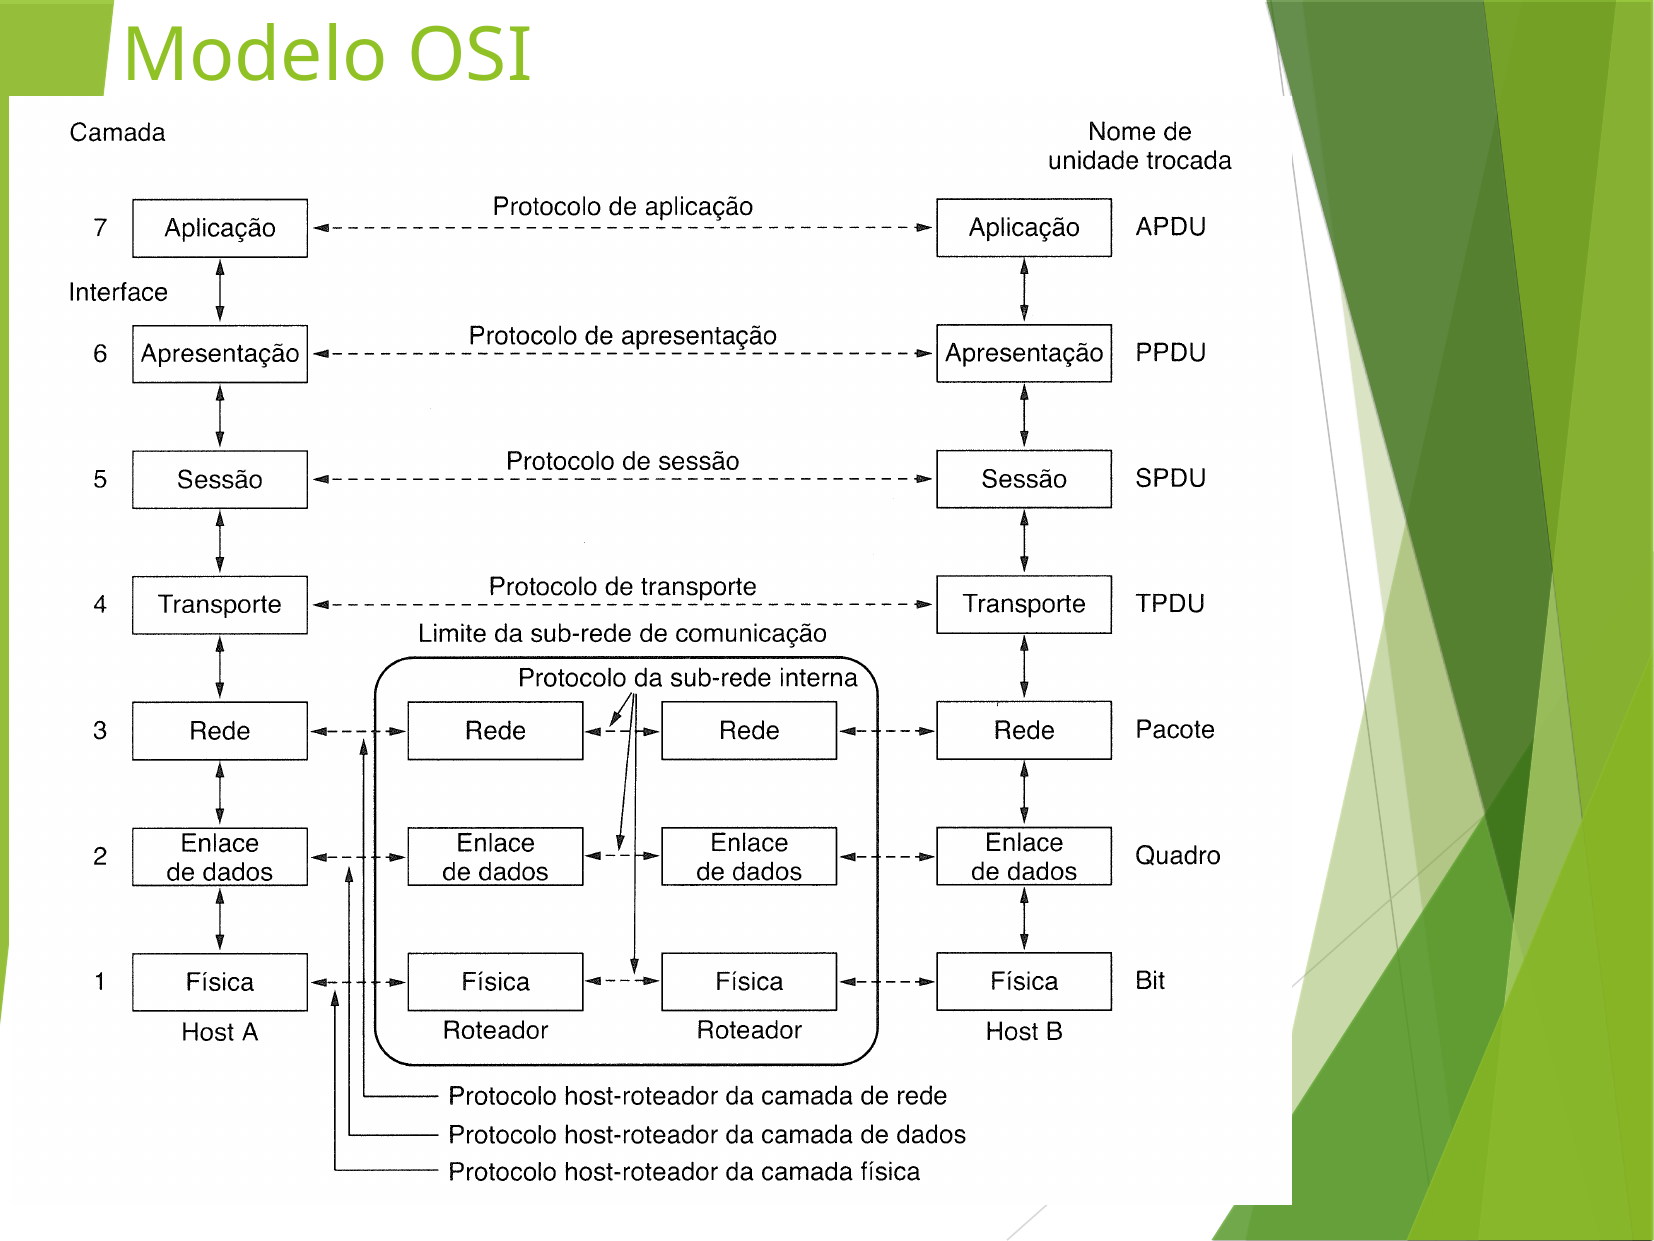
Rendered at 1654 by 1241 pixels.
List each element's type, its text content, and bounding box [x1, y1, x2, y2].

title Modelo OSI [106, 0, 1273, 237]
picture [9, 96, 1292, 1205]
